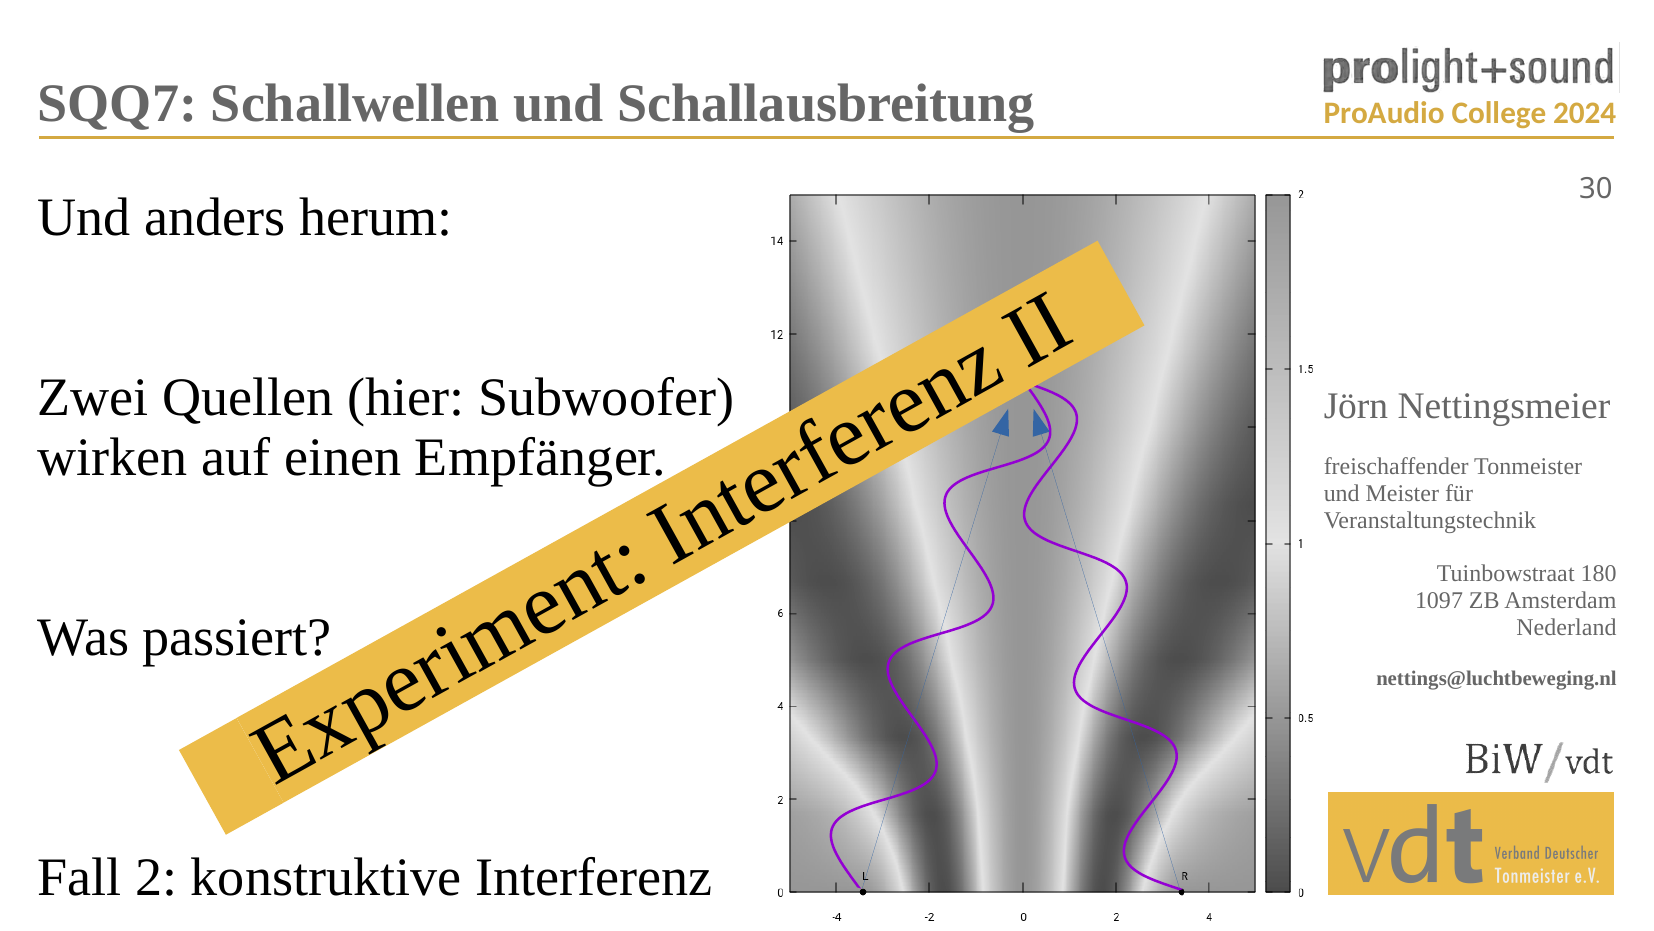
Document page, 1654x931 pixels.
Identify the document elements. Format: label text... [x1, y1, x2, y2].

picture [1318, 42, 1620, 93]
list Und anders herum: Zwei Quellen (hier: Subwoofer) wirken auf einen Empfänger. Was passiert? Fall 2: konstruktive Interferenz [302, 662, 754, 913]
title SQQ7: Schallwellen und Schallausbreitung [37, 43, 1275, 164]
text_box Experiment: Interferenz II [162, 142, 1361, 931]
picture [1268, 157, 1325, 259]
picture [754, 346, 1325, 931]
picture [754, 157, 1230, 421]
list Die zweite Quelle kann auch eine Reflexion sein. [1462, 738, 1619, 784]
list Und anders herum: Zwei Quellen (hier: Subwoofer) wirken auf einen Empfänger. Was passiert? Fall 2: konstruktive Interferenz [37, 187, 754, 913]
